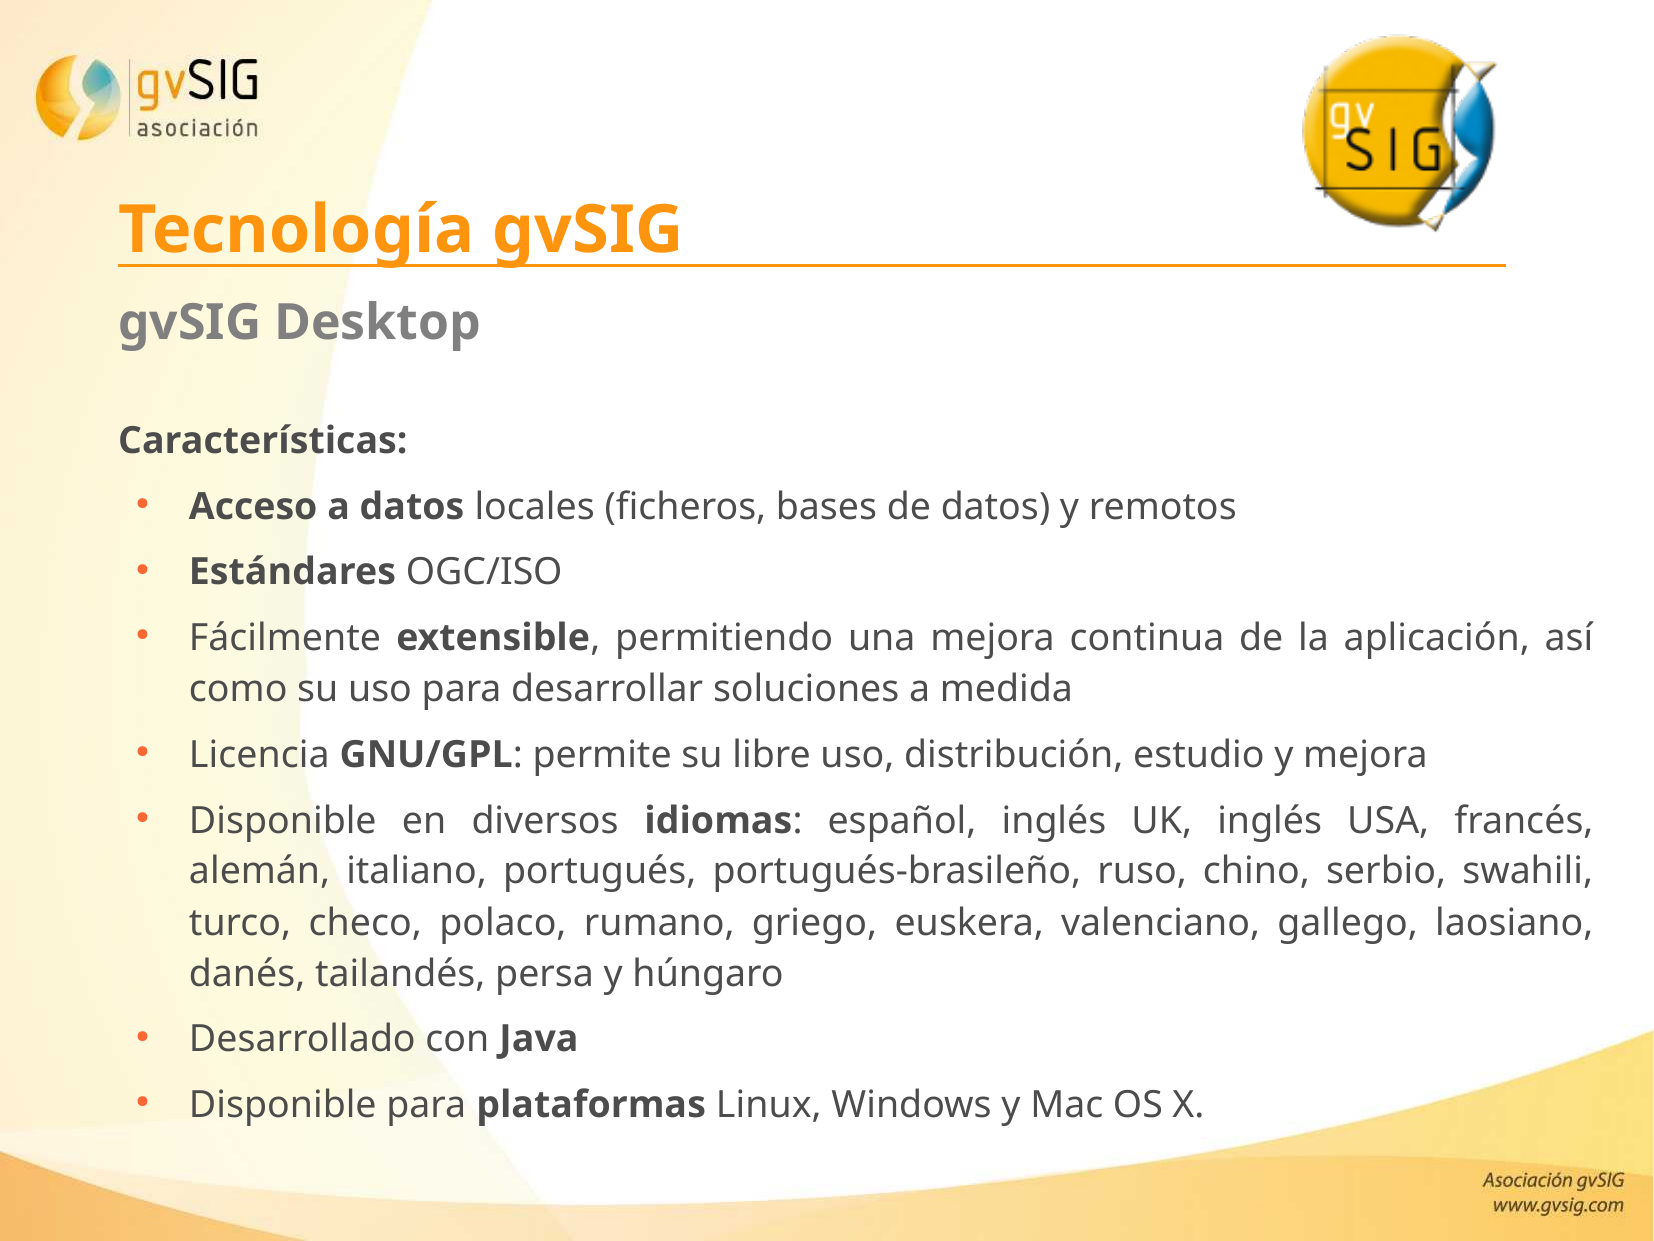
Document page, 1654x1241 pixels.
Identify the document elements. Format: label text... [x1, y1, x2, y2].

title gvSIG Desktop [118, 276, 857, 365]
picture [0, 0, 1654, 1241]
title Tecnología gvSIG [118, 177, 1607, 276]
list Características: Acceso a datos locales (ficheros, bases de datos) y remotos Estándares OGC/ISO Fácilmente extensible, permitiendo una mejora continua de la aplicación, así como su uso para desarrollar soluciones a medida Licencia GNU/GPL: permite su libre uso, distribución, estudio y mejora Disponible en diversos idiomas: español, inglés UK, inglés USA, francés, alemán, italiano, portugués, portugués-brasileño, ruso, chino, serbio, swahili, turco, checo, polaco, rumano, griego, euskera, valenciano, gallego, laosiano, danés, tailandés, persa y húngaro Desarrollado con Java Disponible para plataformas Linux, Windows y Mac OS X. [118, 413, 1595, 1141]
